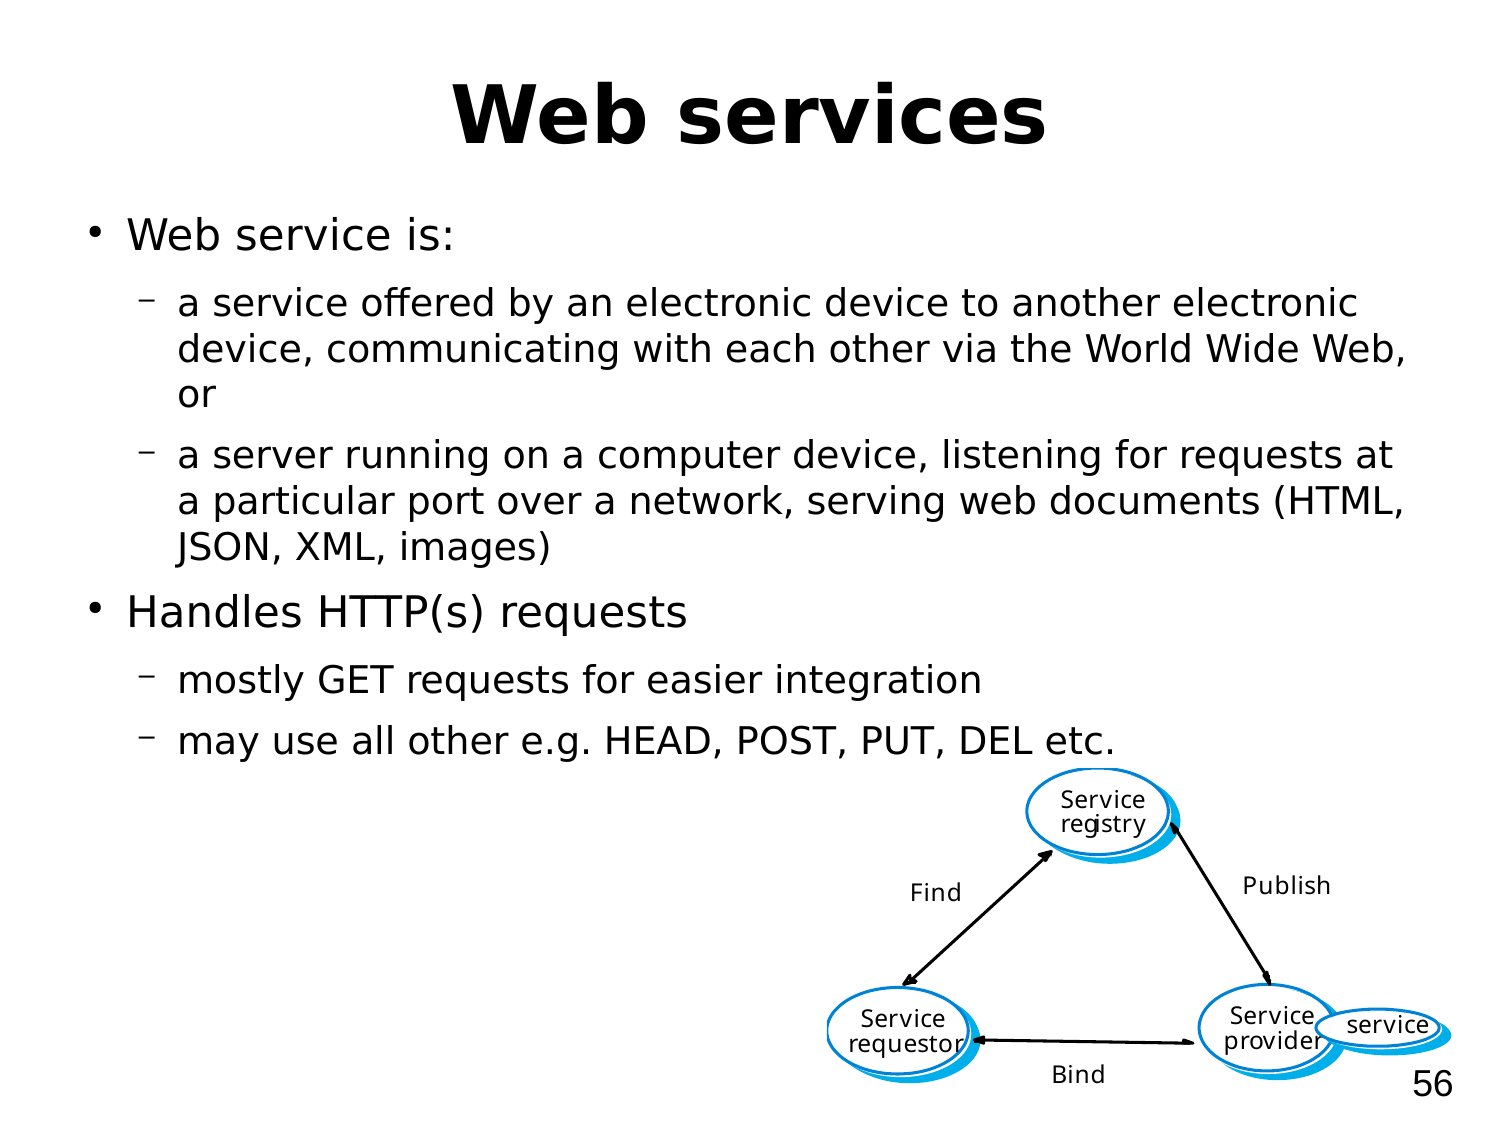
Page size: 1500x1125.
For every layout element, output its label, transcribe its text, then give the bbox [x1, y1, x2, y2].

picture [826, 768, 1455, 1093]
title Web services [75, 44, 1425, 177]
list Web service is: a service offered by an electronic device to another electronic device, communicating with each other via the World Wide Web, or a server running on a computer device, listening for requests at a particular port over a network, serving web documents (HTML, JSON, XML, images) Handles HTTP(s) requests mostly GET requests for easier integration may use all other e.g. HEAD, POST, PUT, DEL etc. [75, 206, 1425, 768]
